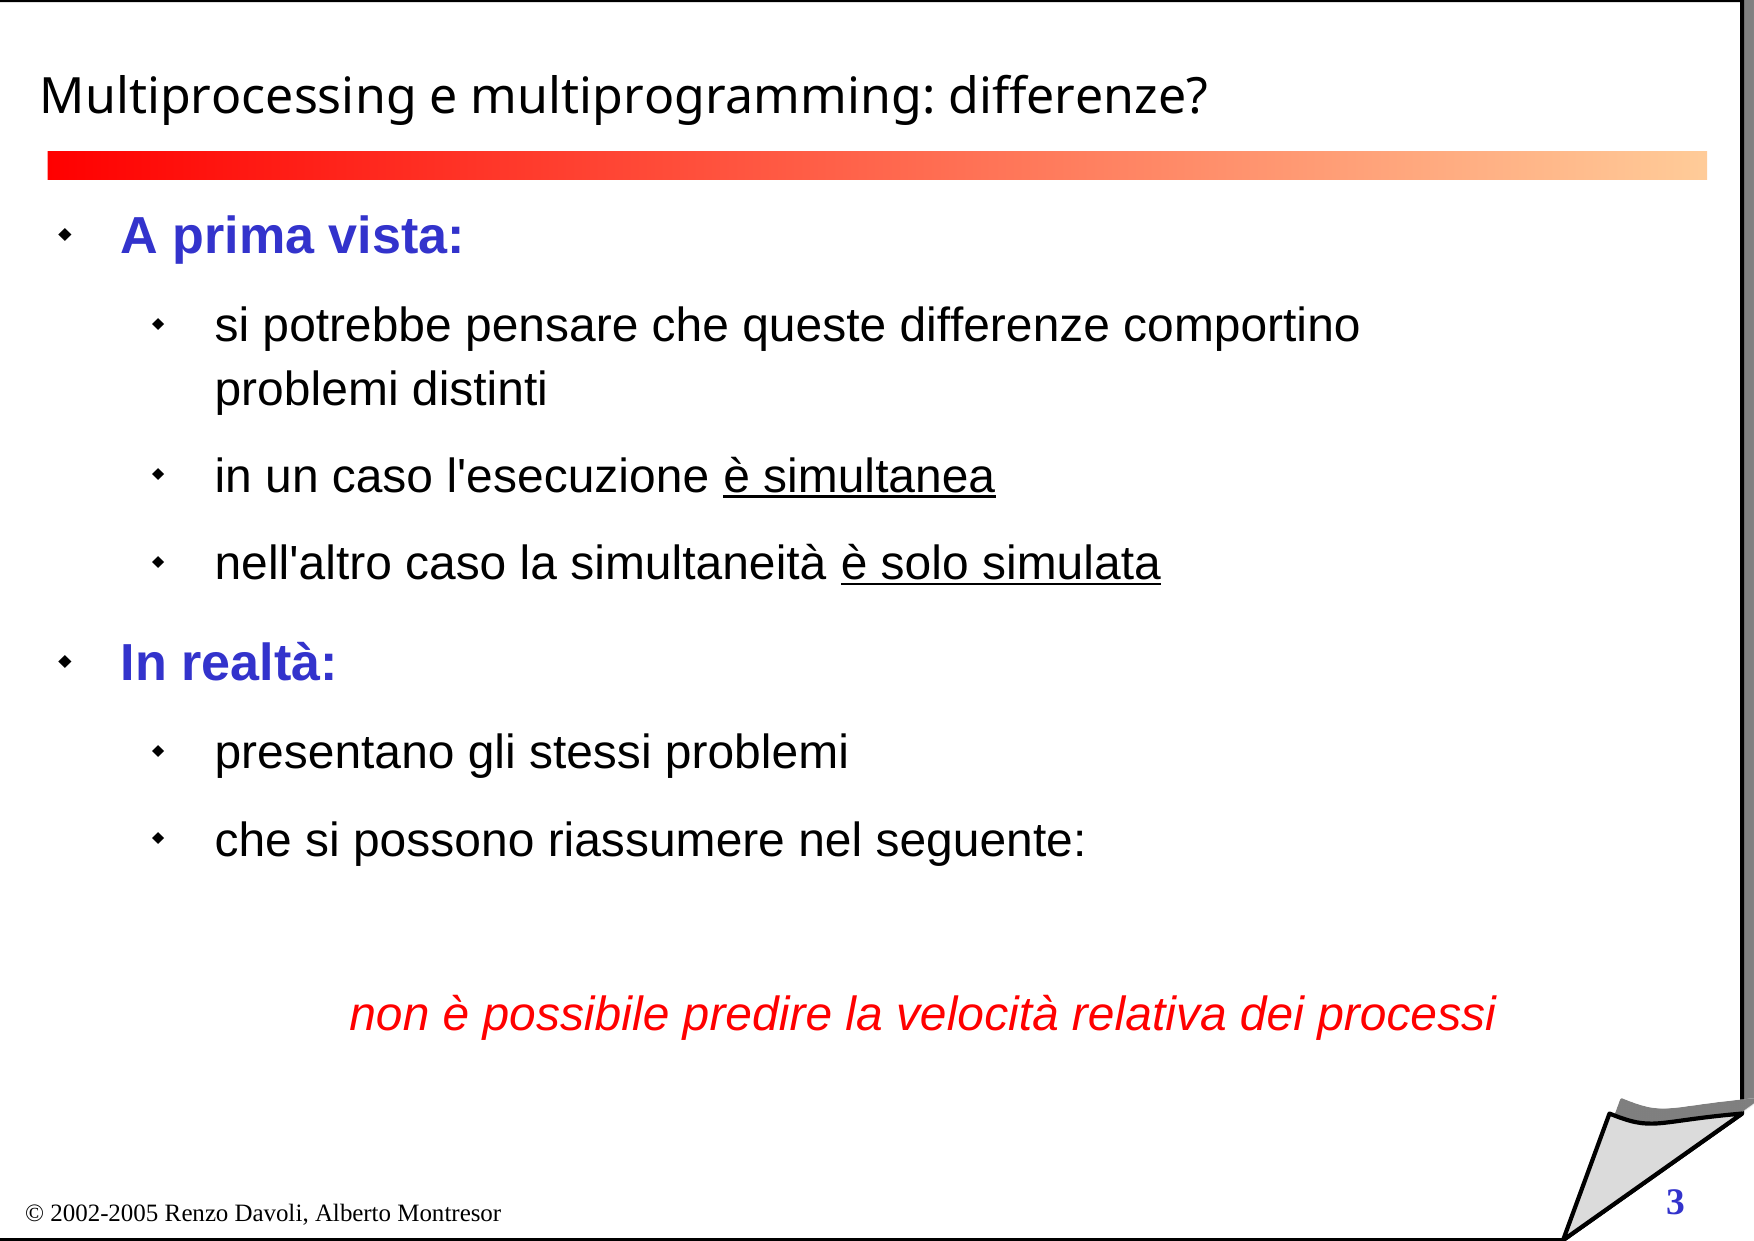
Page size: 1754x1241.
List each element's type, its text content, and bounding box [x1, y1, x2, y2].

title Multiprocessing e multiprogramming: differenze? [39, 49, 1713, 144]
list A prima vista: si potrebbe pensare che queste differenze comportino problemi distinti in un caso l'esecuzione è simultanea nell'altro caso la simultaneità è solo simulata In realtà: presentano gli stessi problemi che si possono riassumere nel seguente: non è possibile predire la velocità relativa dei processi [58, 206, 1696, 1050]
